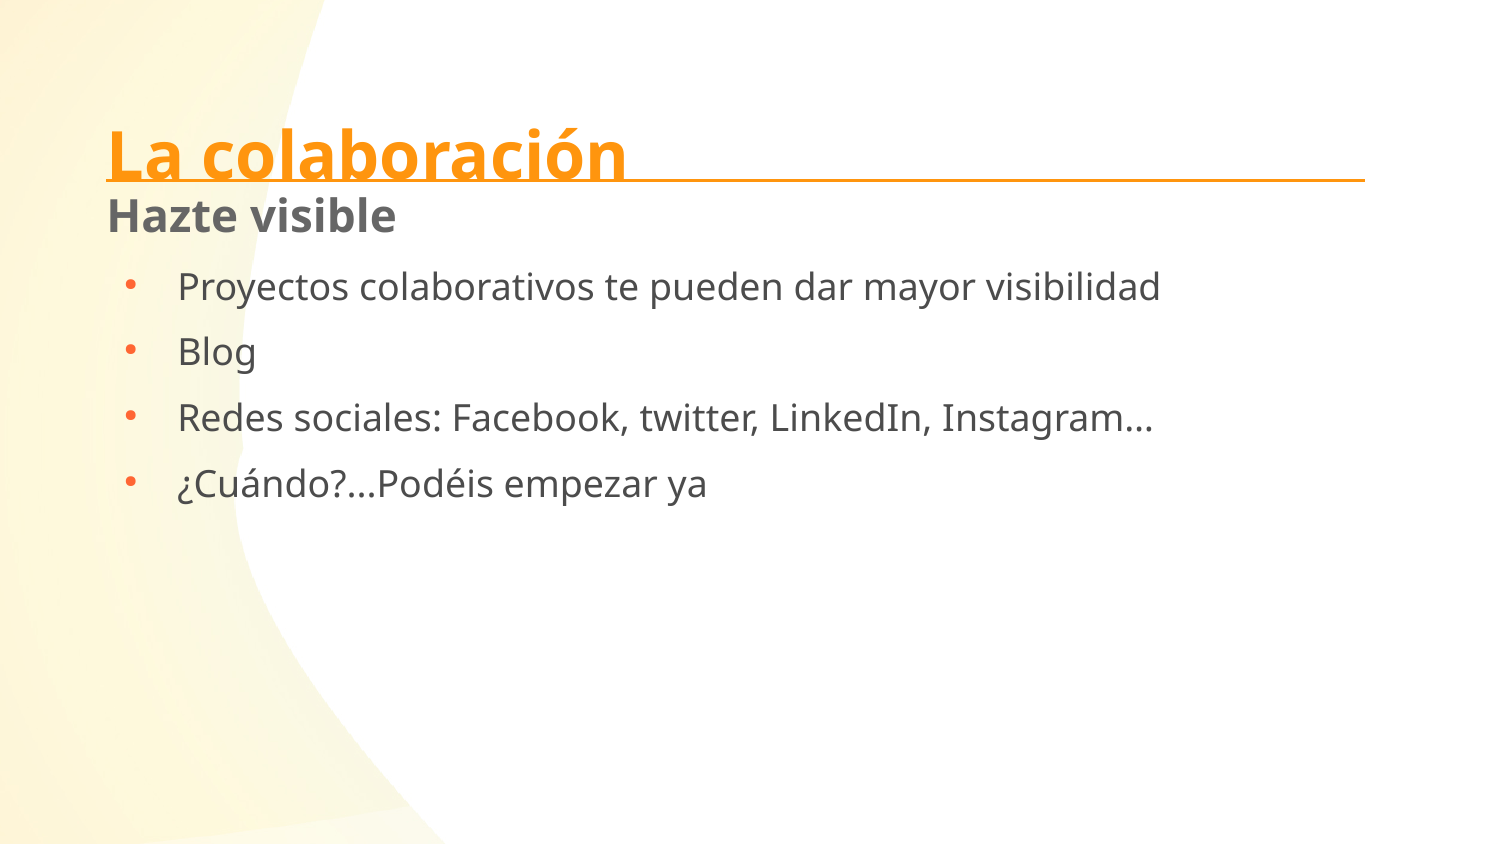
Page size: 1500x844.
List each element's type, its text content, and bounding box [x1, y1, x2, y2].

list Proyectos colaborativos te pueden dar mayor visibilidad Blog Redes sociales: Facebook, twitter, LinkedIn, Instagram… ¿Cuándo?...Podéis empezar ya [106, 194, 1366, 766]
text_box Hazte visible [106, 183, 1205, 247]
picture [0, 0, 1500, 844]
title La colaboración [106, 115, 1457, 193]
